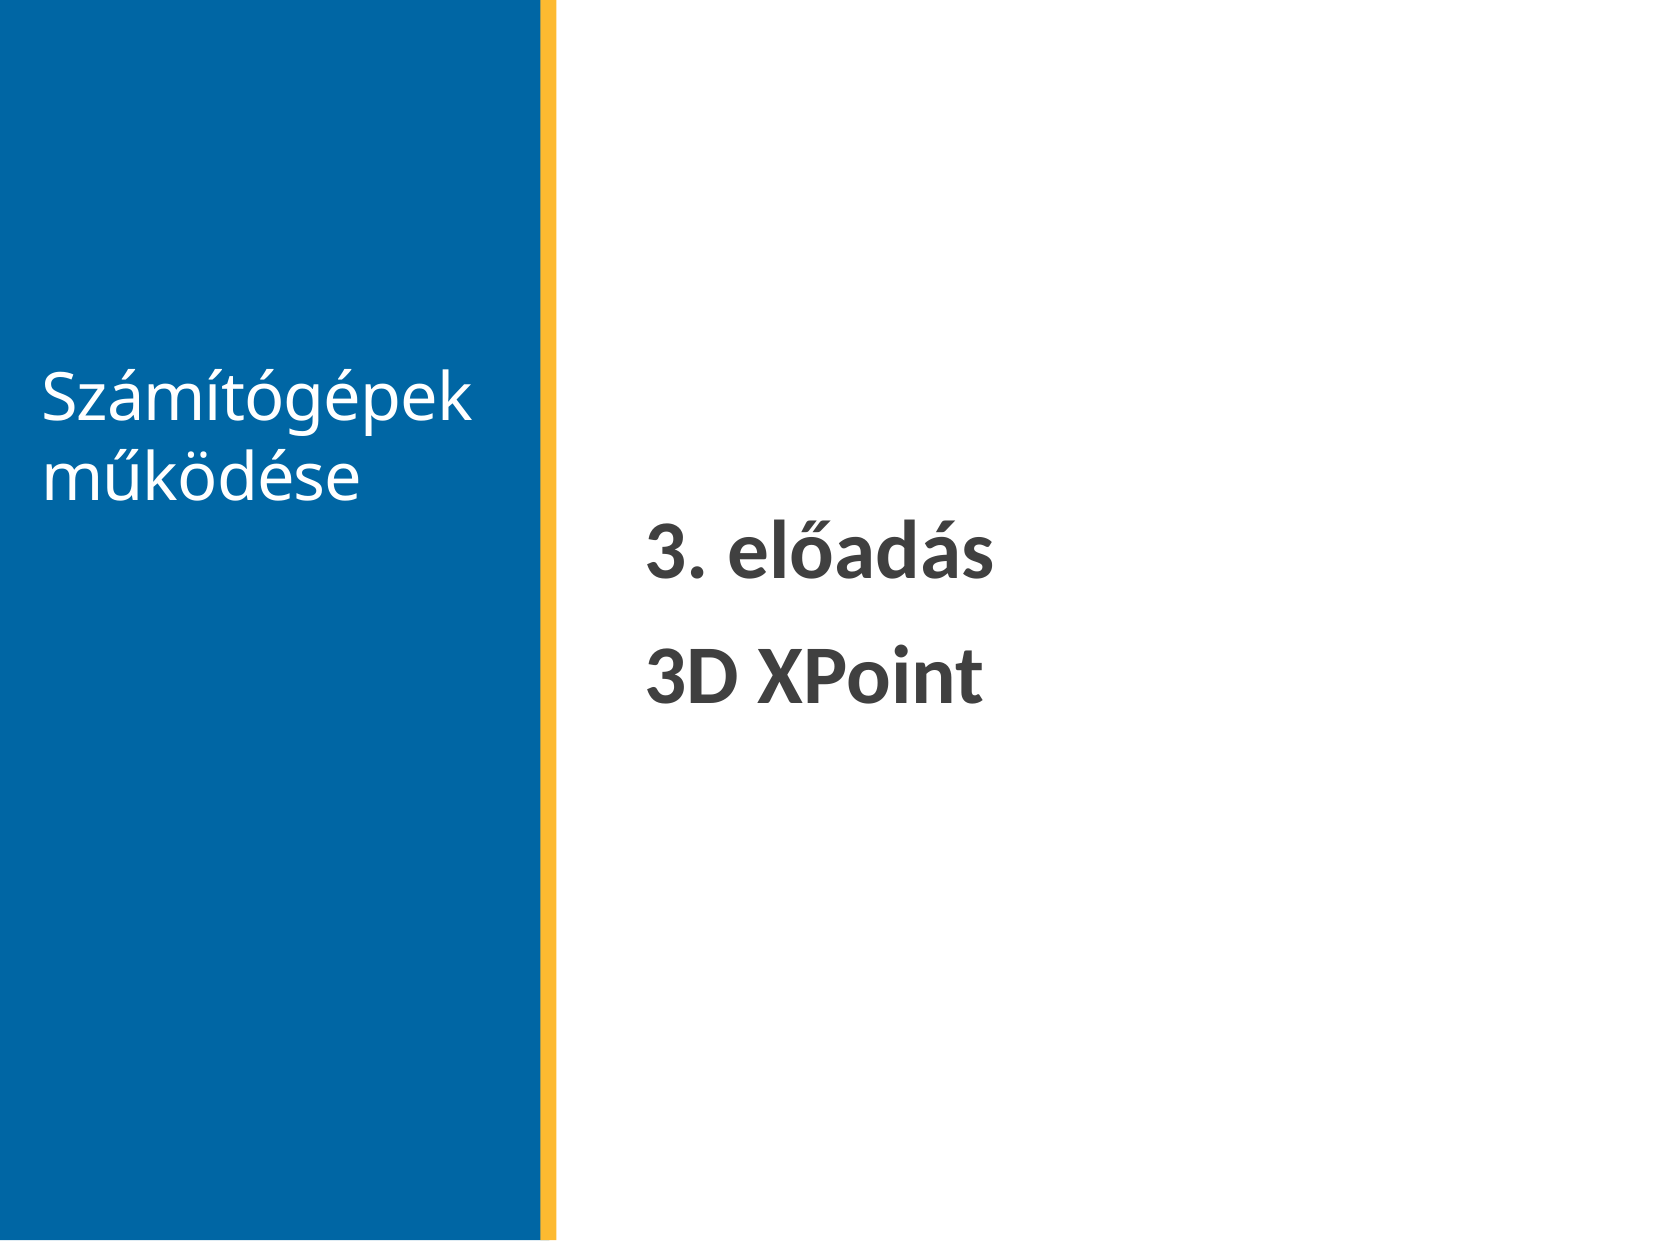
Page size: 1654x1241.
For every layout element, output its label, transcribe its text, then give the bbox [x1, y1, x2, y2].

list 3. előadás 3D XPoint [625, 132, 1532, 1084]
title Számítógépek működése [25, 107, 497, 521]
